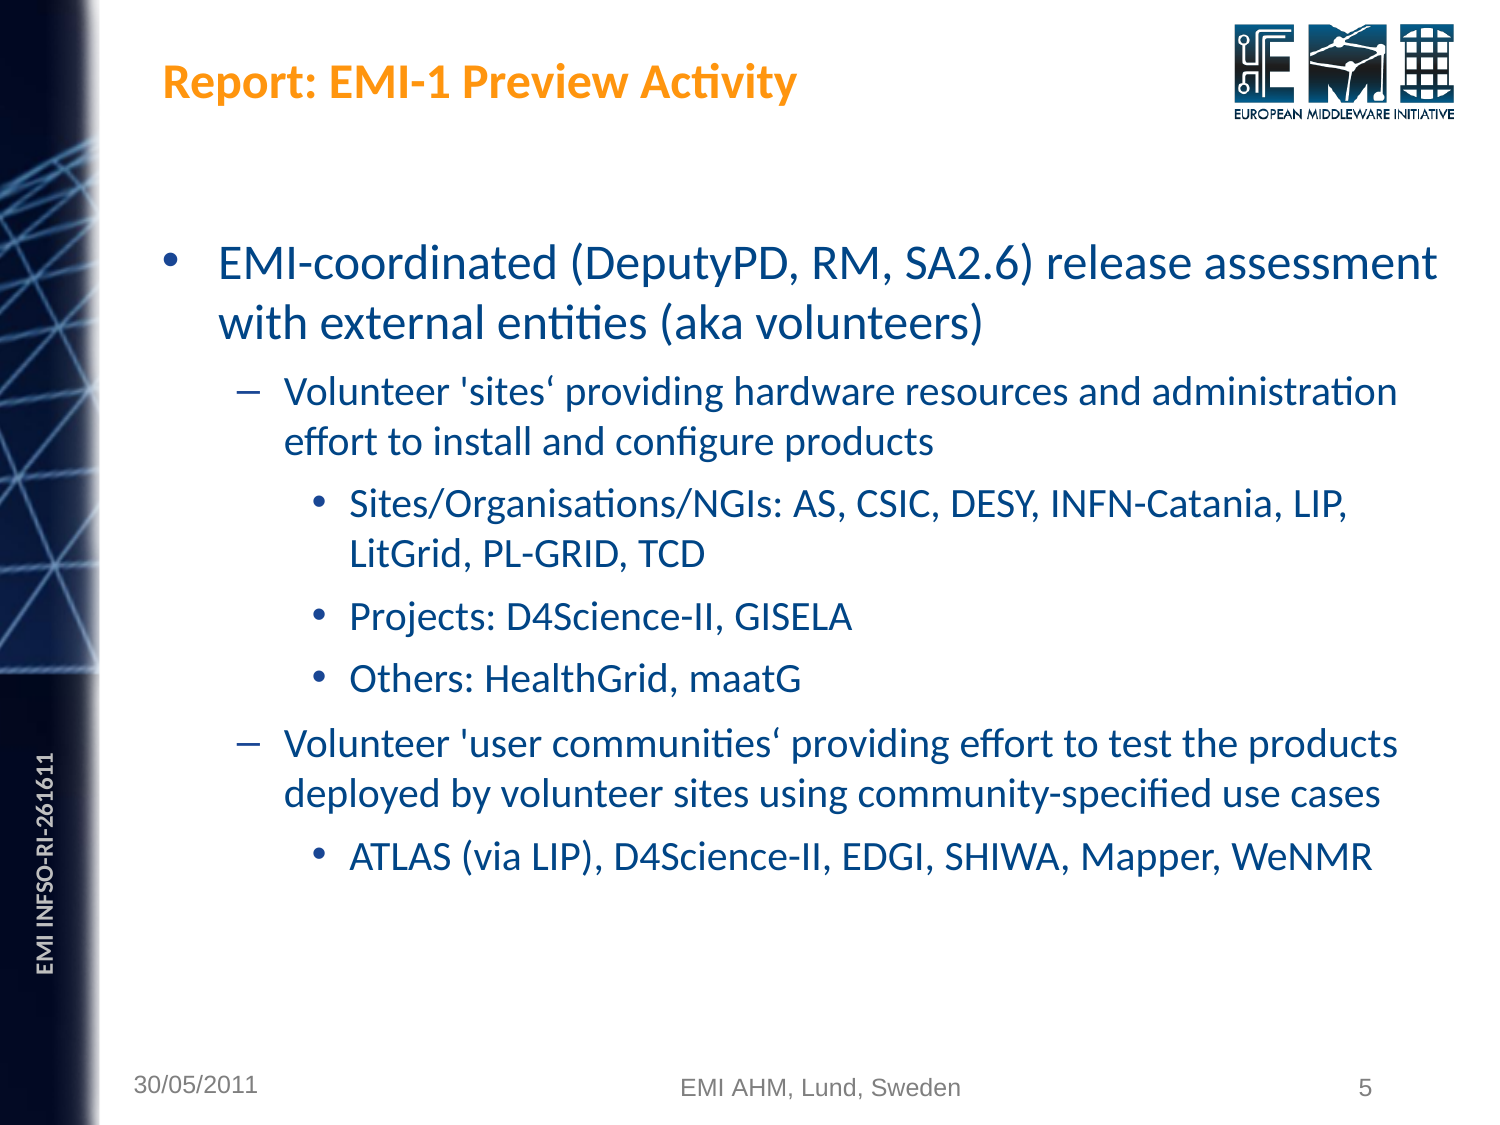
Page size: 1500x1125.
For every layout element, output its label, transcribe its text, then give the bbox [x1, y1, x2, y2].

text_box 30/05/2011 [118, 1061, 301, 1123]
text_box <number> [1343, 1063, 1426, 1123]
text_box EMI AHM, Lund, Sweden [298, 1063, 1344, 1124]
text_box Report: EMI-1 Preview Activity [147, 40, 1195, 116]
picture [0, 0, 111, 1125]
list EMI-coordinated (DeputyPD, RM, SA2.6) release assessment with external entities (aka volunteers) Volunteer 'sites‘ providing hardware resources and administration effort to install and configure products Sites/Organisations/NGIs: AS, CSIC, DESY, INFN-Catania, LIP, LitGrid, PL-GRID, TCD Projects: D4Science-II, GISELA Others: HealthGrid, maatG Volunteer 'user communities‘ providing effort to test the products deployed by volunteer sites using community-specified use cases ATLAS (via LIP), D4Science-II, EDGI, SHIWA, Mapper, WeNMR [147, 221, 1471, 1047]
picture [1185, 8, 1500, 140]
